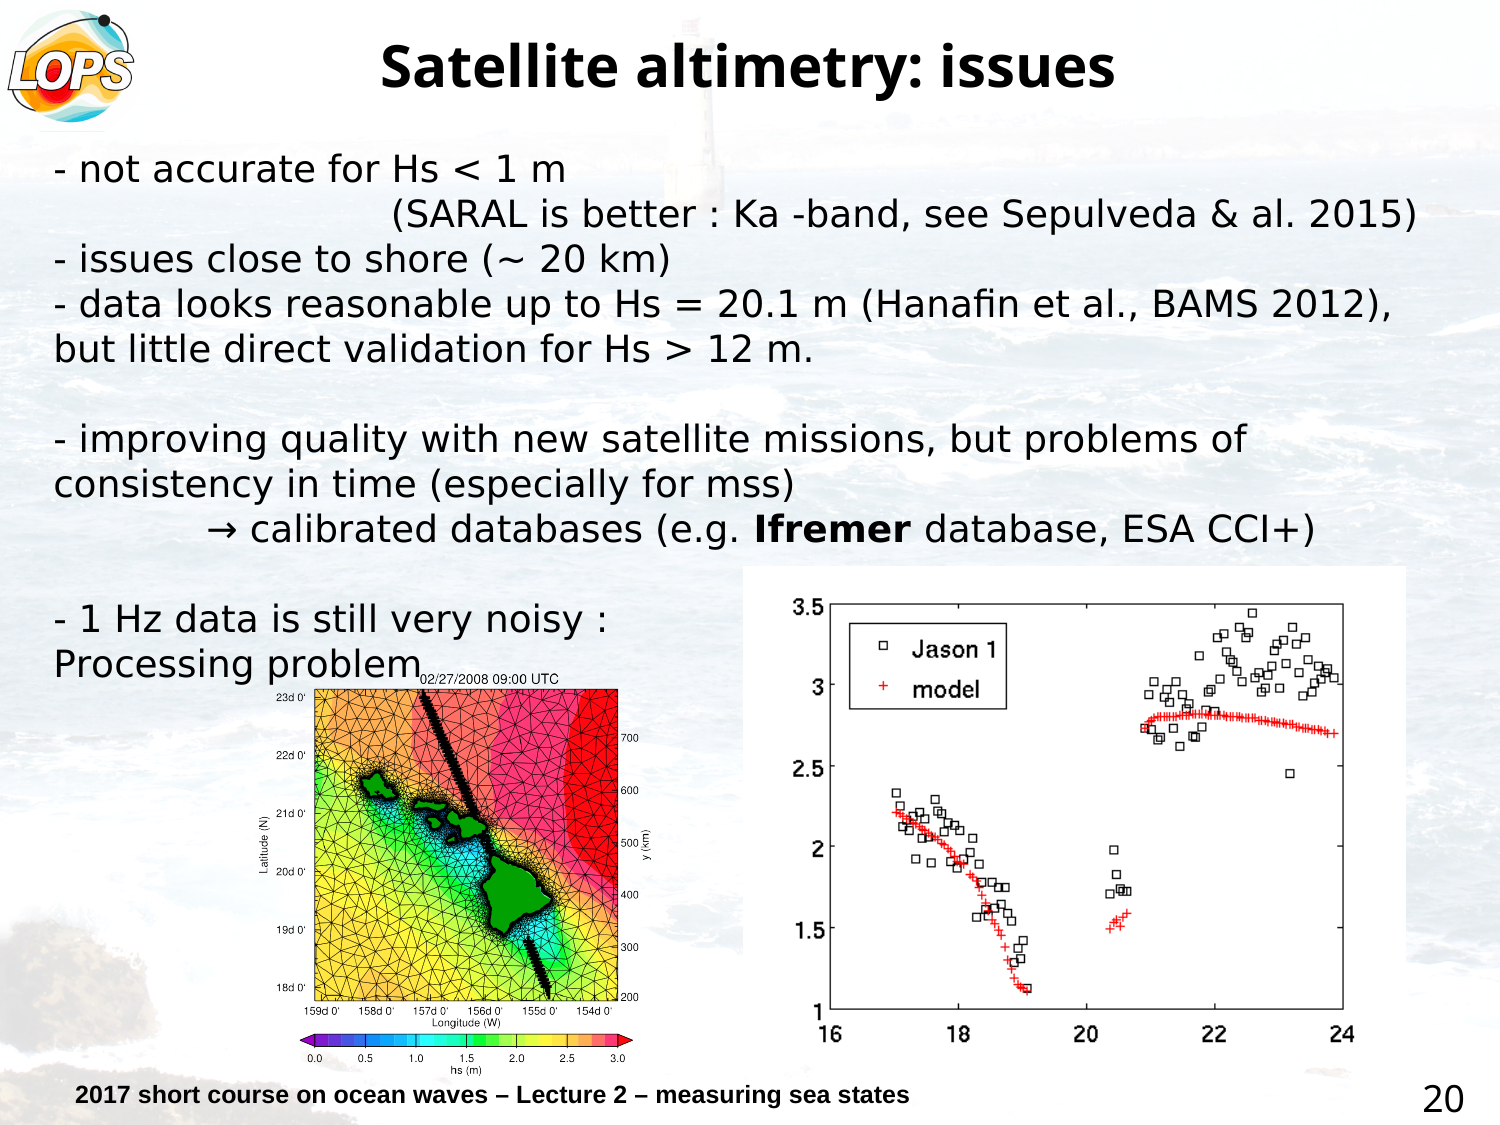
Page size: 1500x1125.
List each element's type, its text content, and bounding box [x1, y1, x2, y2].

picture [0, 0, 1500, 1125]
text_box - not accurate for Hs < 1 m (SARAL is better : Ka -band, see Sepulveda & al. 2015) - issues close to shore (~ 20 km) - data looks reasonable up to Hs = 20.1 m (Hanafin et al., BAMS 2012), but little direct validation for Hs > 12 m. - improving quality with new satellite missions, but problems of consistency in time (especially for mss) → calibrated databases (e.g. Ifremer database, ESA CCI+) - 1 Hz data is still very noisy : Processing problem [38, 136, 1473, 738]
text_box Satellite altimetry: issues [37, 22, 1461, 108]
